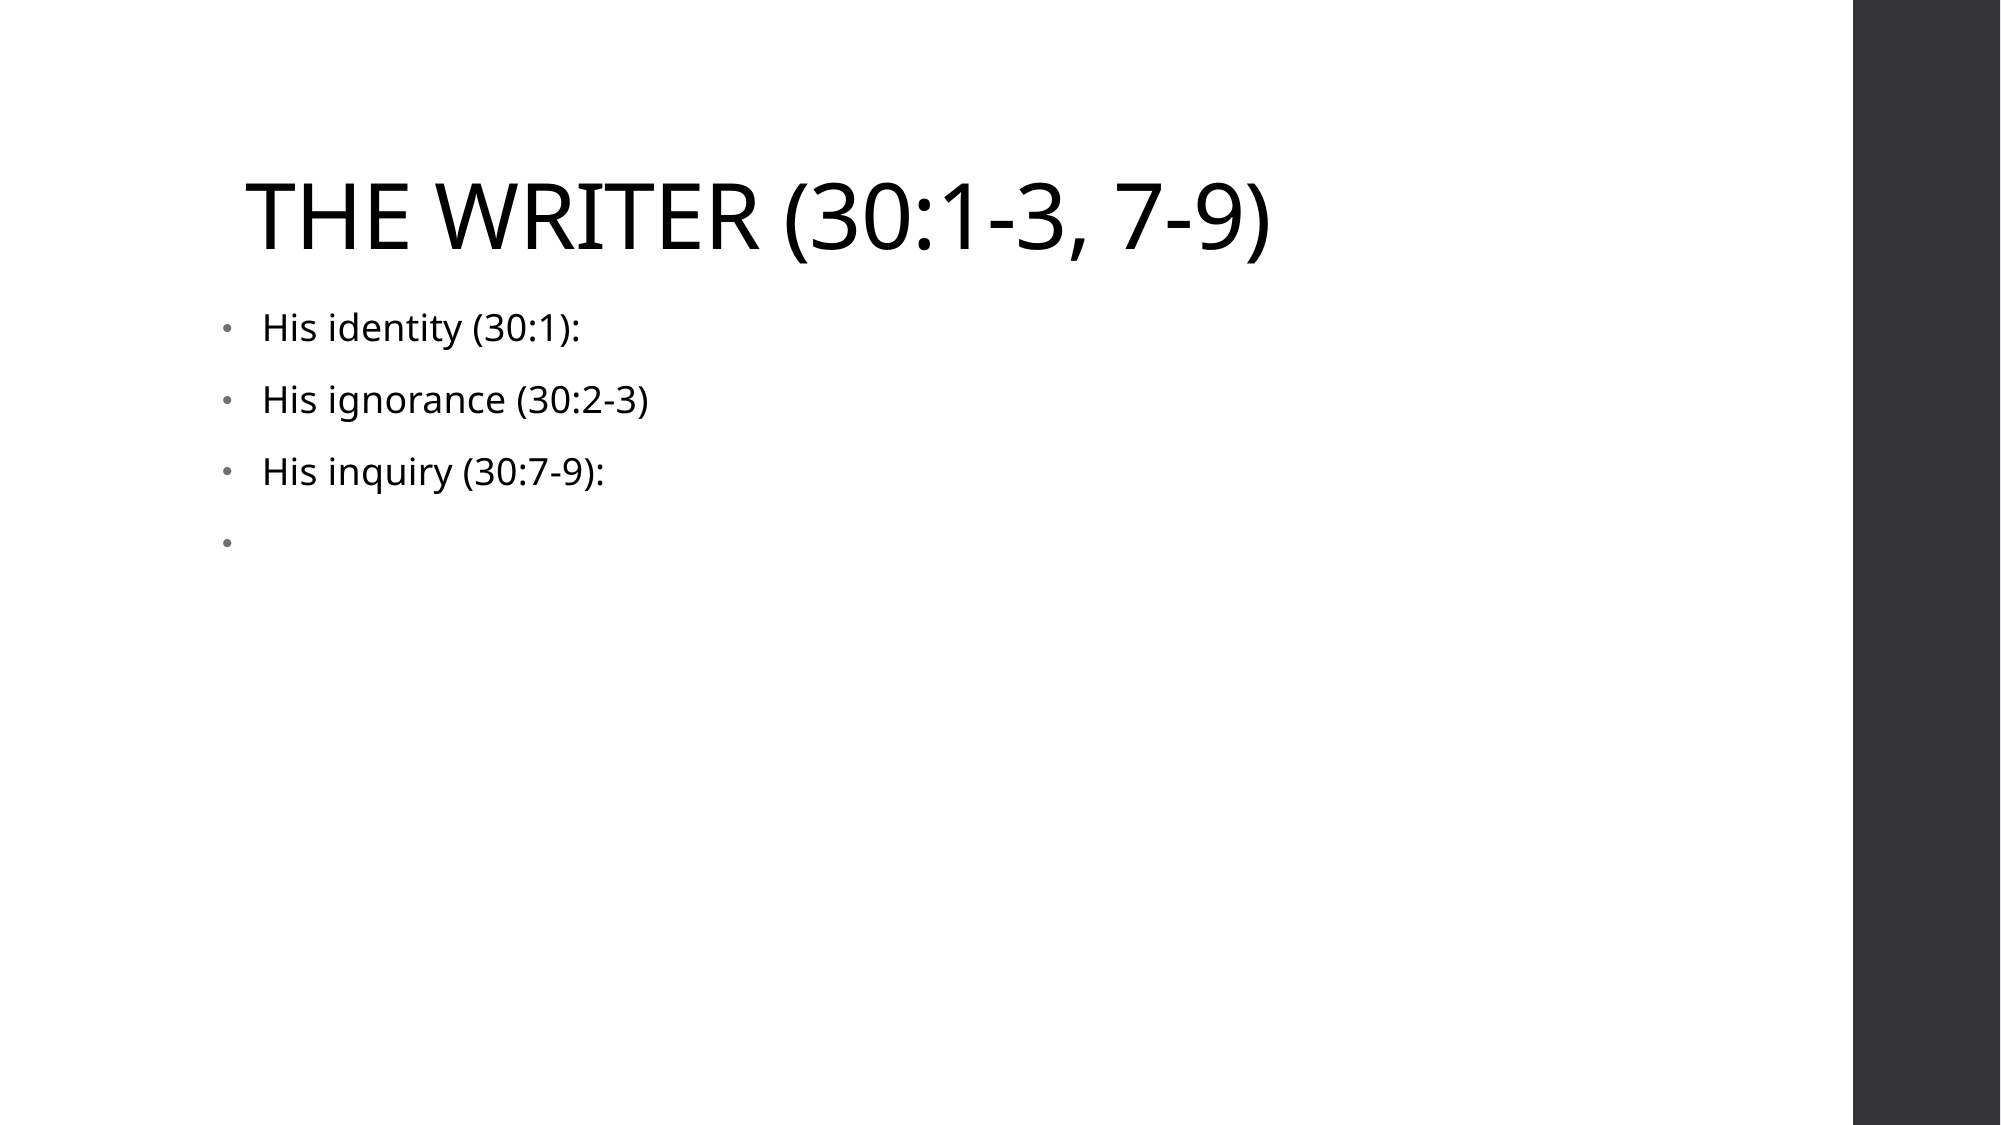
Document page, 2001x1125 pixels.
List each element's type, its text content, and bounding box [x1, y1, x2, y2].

list His identity (30:1): His ignorance (30:2-3) His inquiry (30:7-9): [206, 299, 1617, 1014]
title THE WRITER (30:1-3, 7-9) [206, 60, 1797, 278]
